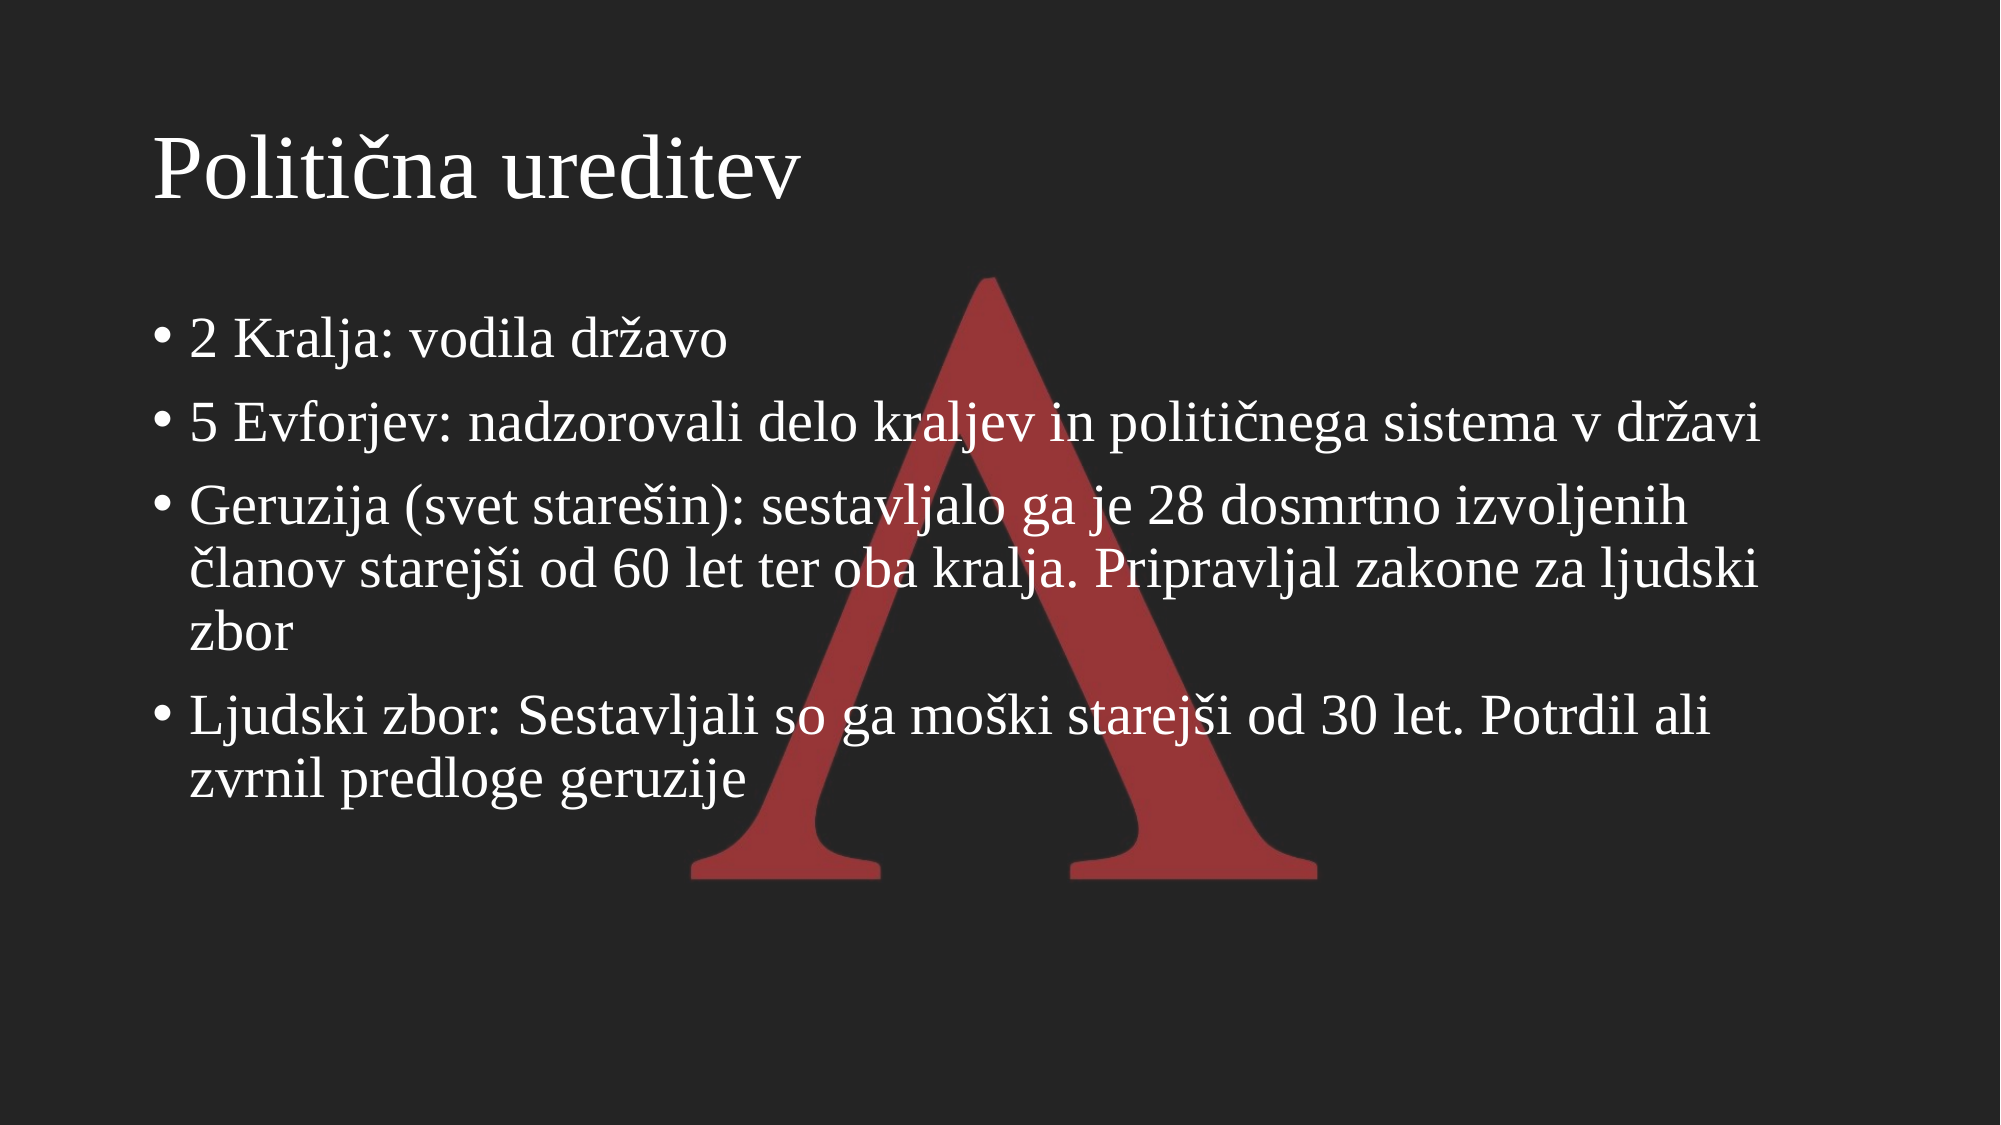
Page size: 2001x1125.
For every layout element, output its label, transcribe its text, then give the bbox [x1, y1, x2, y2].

list 2 Kralja: vodila državo 5 Evforjev: nadzorovali delo kraljev in političnega sistema v državi Geruzija (svet starešin): sestavljalo ga je 28 dosmrtno izvoljenih članov starejši od 60 let ter oba kralja. Pripravljal zakone za ljudski zbor Ljudski zbor: Sestavljali so ga moški starejši od 30 let. Potrdil ali zvrnil predloge geruzije [137, 299, 1863, 1014]
title Politična ureditev [137, 59, 1863, 278]
